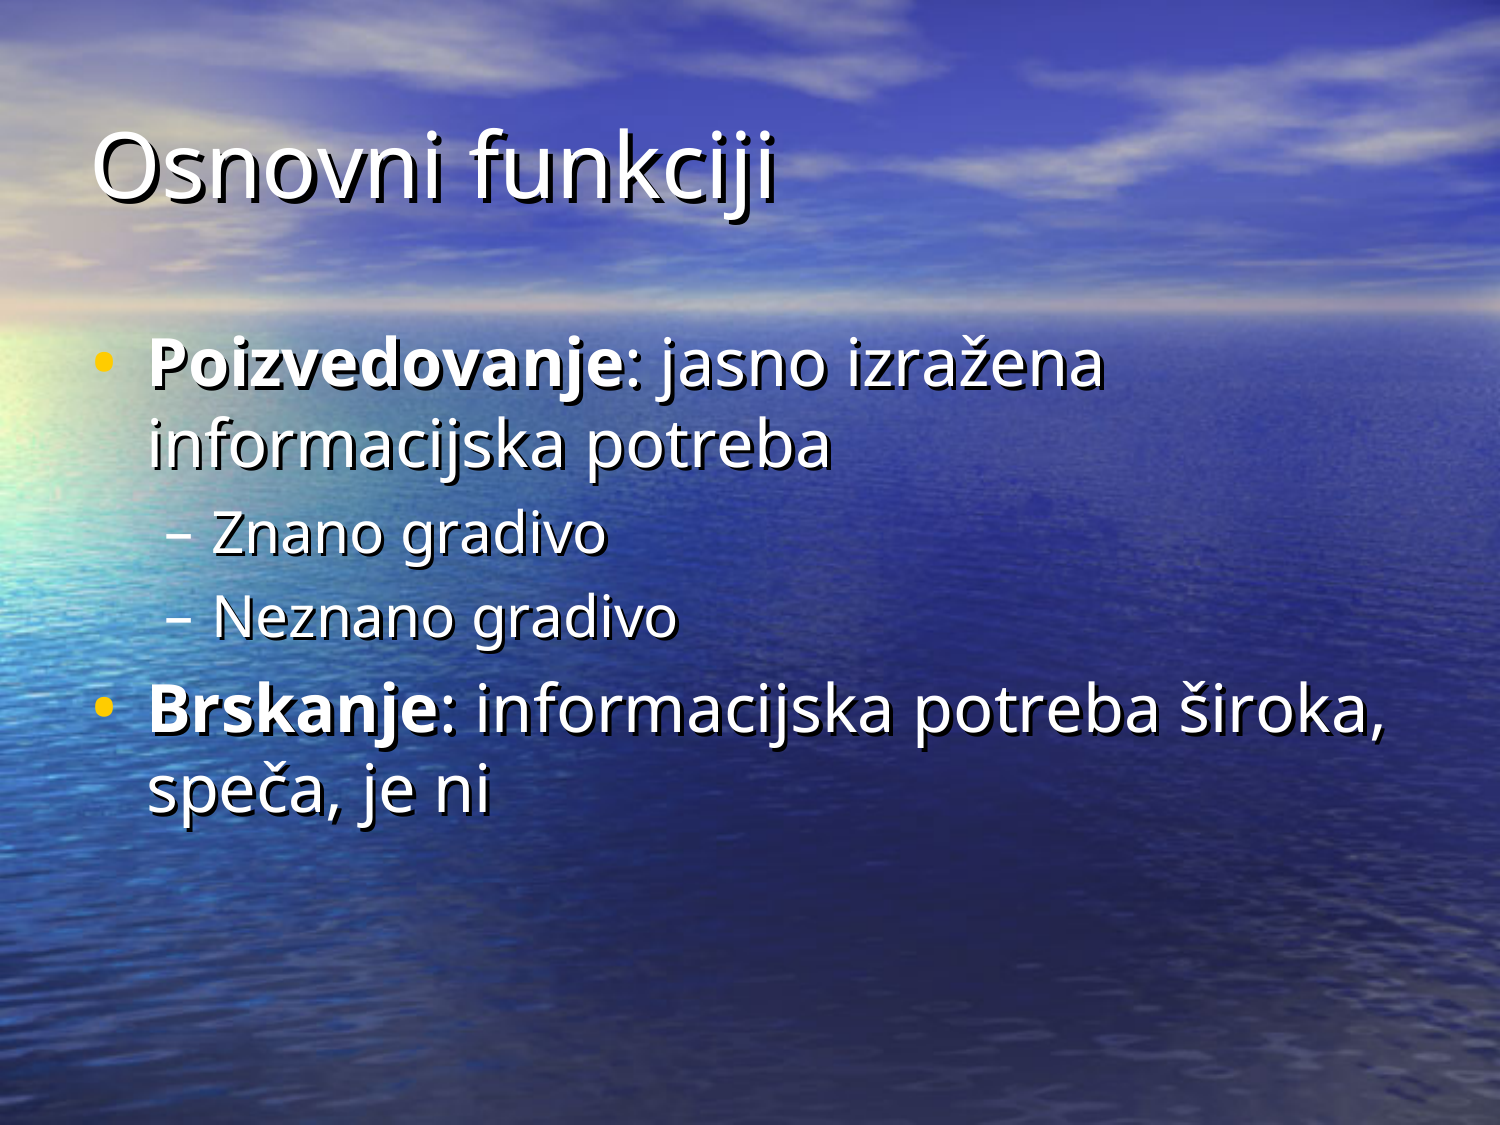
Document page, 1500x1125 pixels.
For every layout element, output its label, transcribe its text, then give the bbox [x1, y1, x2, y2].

picture [0, 0, 1500, 1125]
list Poizvedovanje: jasno izražena informacijska potreba Znano gradivo Neznano gradivo Brskanje: informacijska potreba široka, speča, je ni [75, 312, 1426, 988]
title Osnovni funkciji [75, 47, 1426, 276]
